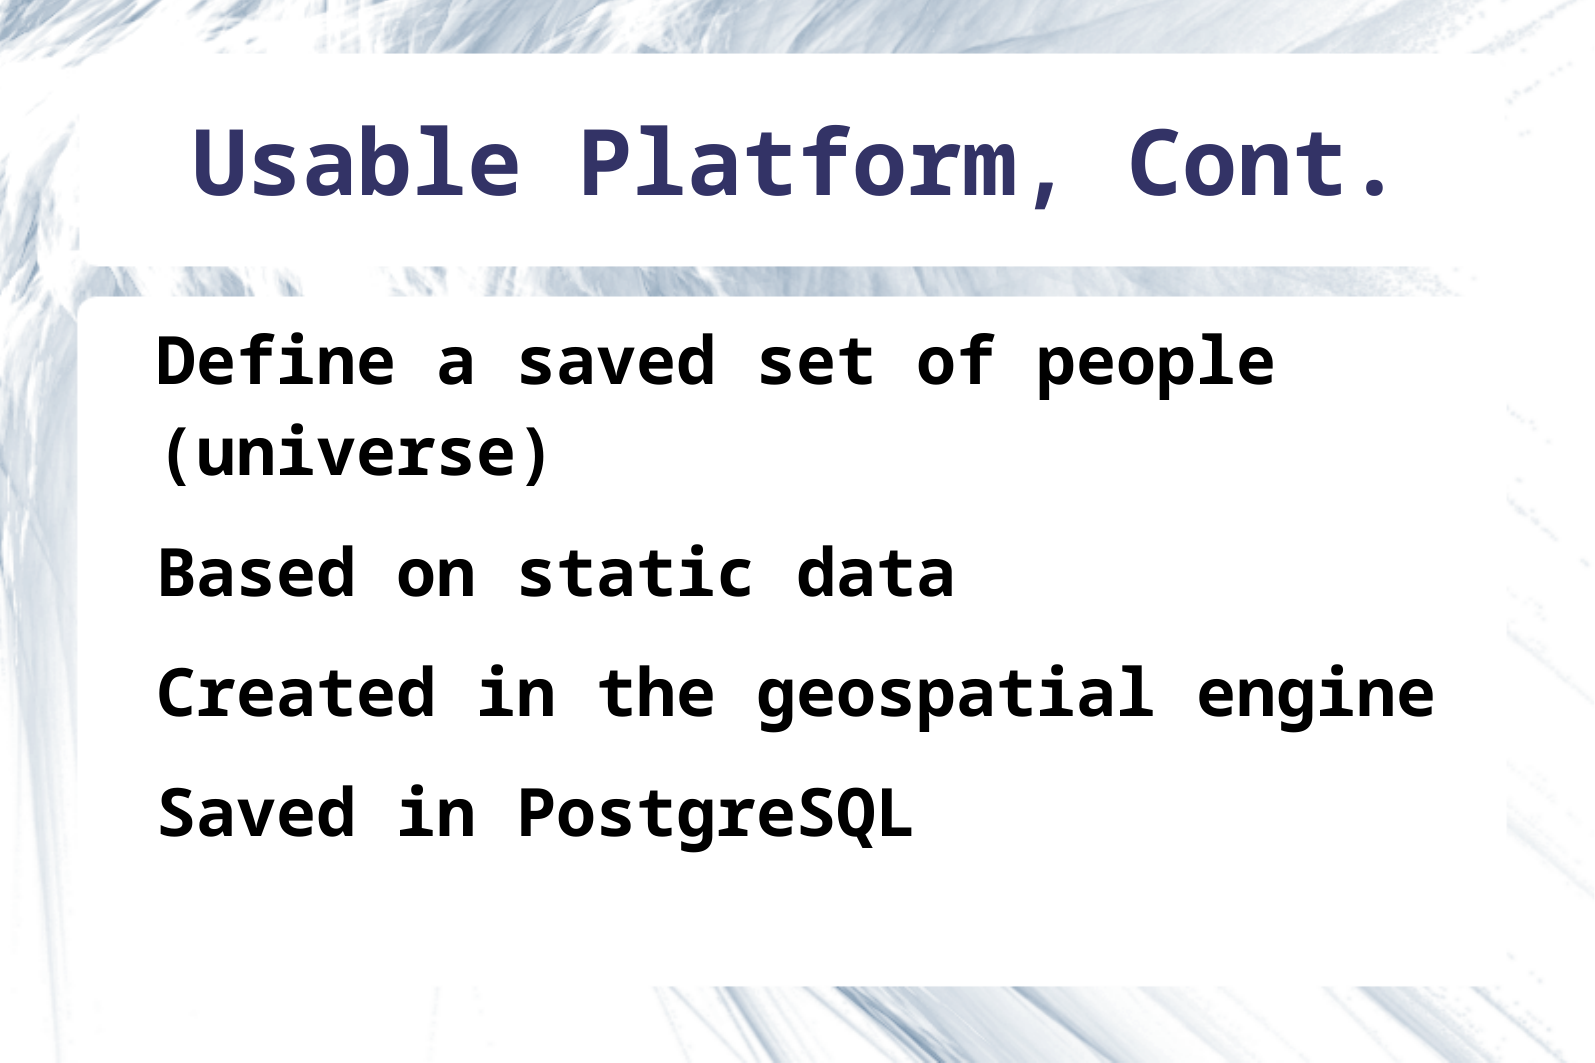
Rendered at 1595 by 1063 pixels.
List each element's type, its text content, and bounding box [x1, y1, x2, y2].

list Define a saved set of people (universe) Based on static data Created in the geospatial engine Saved in PostgreSQL [85, 313, 1481, 931]
picture [0, 0, 1595, 1063]
title Usable Platform, Cont. [79, 62, 1515, 259]
